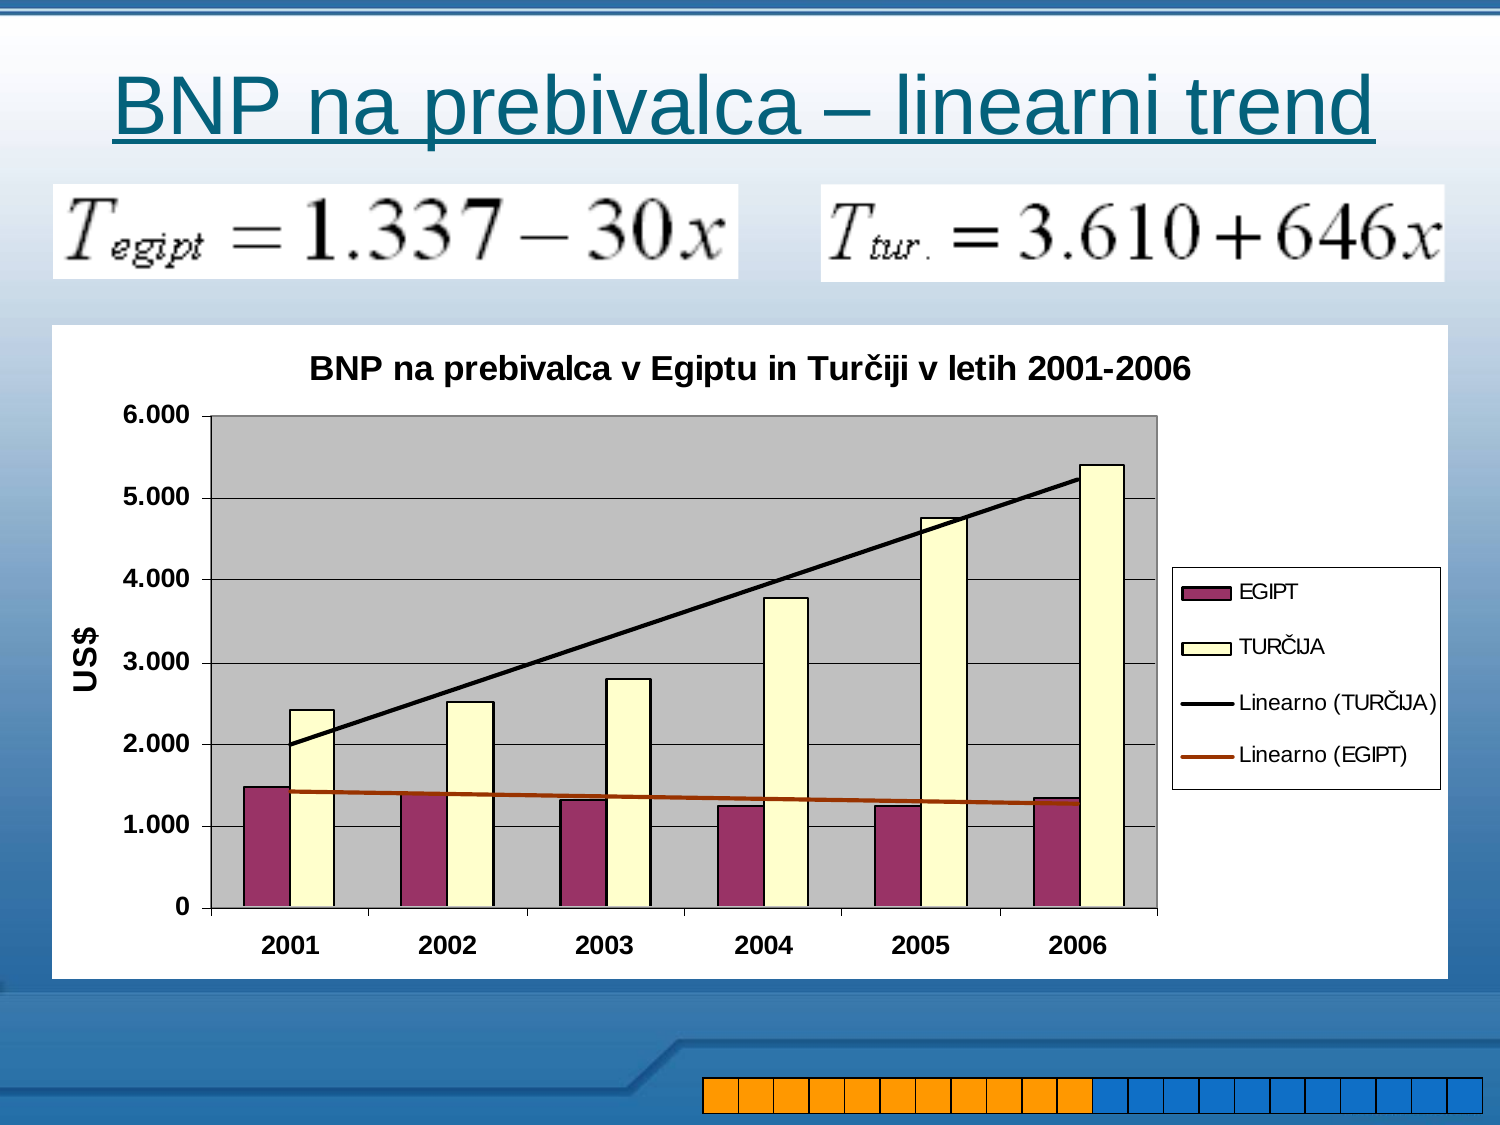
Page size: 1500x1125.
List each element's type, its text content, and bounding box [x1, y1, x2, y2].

title BNP na prebivalca – linearni trend [112, 42, 1400, 152]
text_box [702, 1077, 1483, 1114]
picture [0, 0, 1500, 1125]
